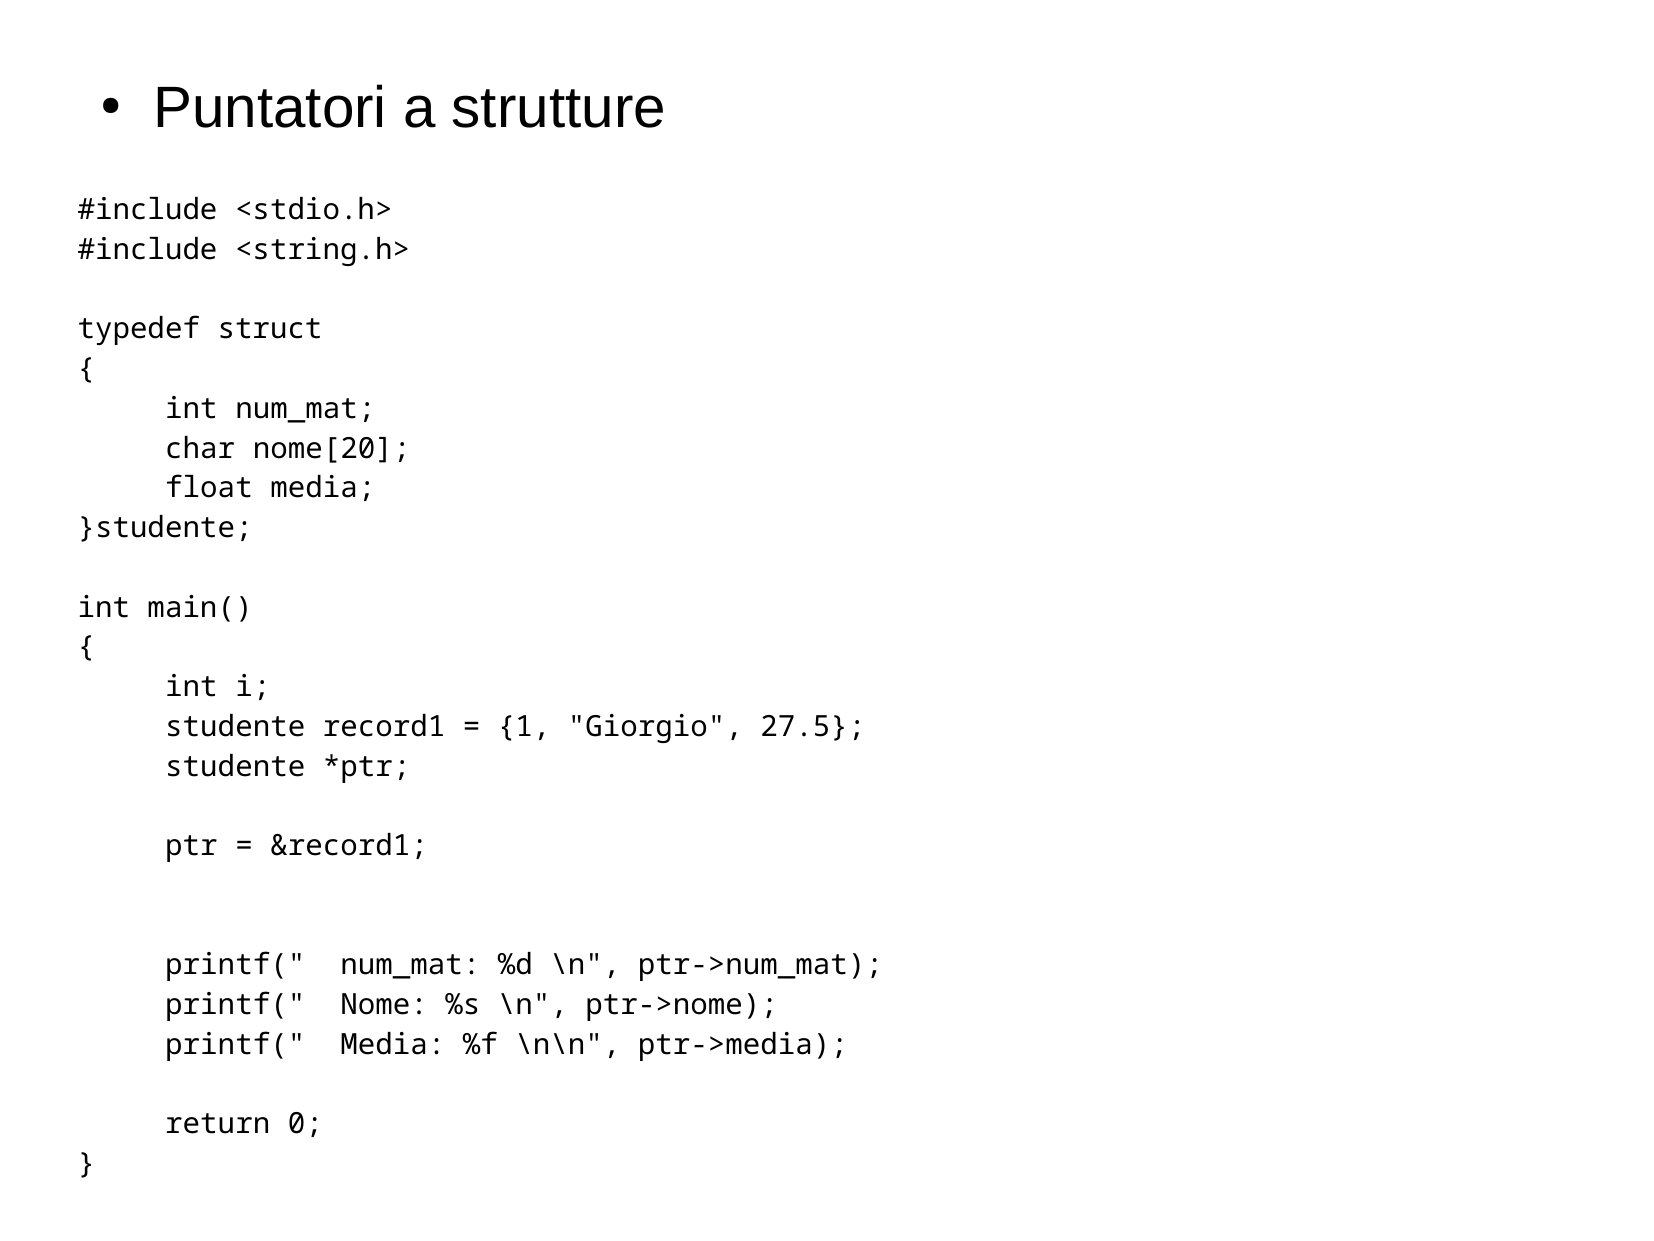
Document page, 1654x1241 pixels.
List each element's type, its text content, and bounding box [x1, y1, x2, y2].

list Puntatori a strutture [82, 75, 1571, 180]
text_box #include <stdio.h> #include <string.h> typedef struct { int num_mat; char nome[20]; float media; }studente; int main() { int i; studente record1 = {1, "Giorgio", 27.5}; studente *ptr; ptr = &record1; printf(" num_mat: %d \n", ptr->num_mat); printf(" Nome: %s \n", ptr->nome); printf(" Media: %f \n\n", ptr->media); return 0; } [62, 180, 1654, 1066]
list Puntatori a strutture [82, 1066, 1571, 1171]
